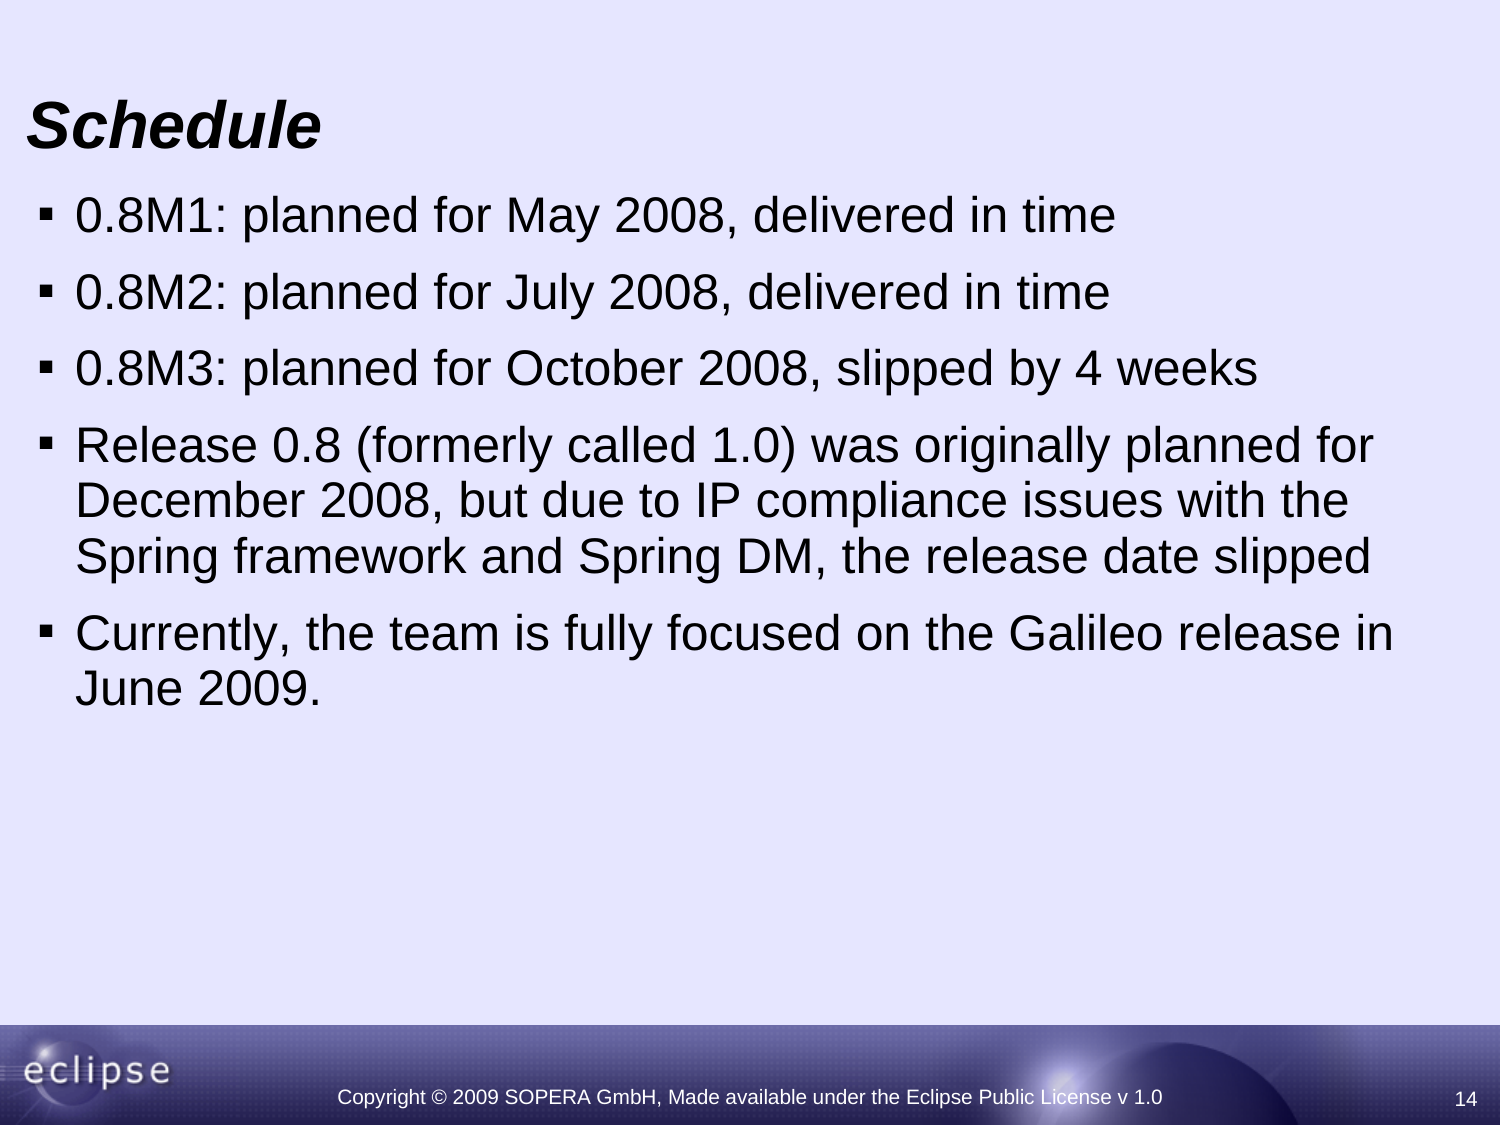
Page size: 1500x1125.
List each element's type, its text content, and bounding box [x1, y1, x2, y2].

title Schedule [26, 84, 1474, 172]
list 0.8M1: planned for May 2008, delivered in time 0.8M2: planned for July 2008, delivered in time 0.8M3: planned for October 2008, slipped by 4 weeks Release 0.8 (formerly called 1.0) was originally planned for December 2008, but due to IP compliance issues with the Spring framework and Spring DM, the release date slipped Currently, the team is fully focused on the Galileo release in June 2009. [37, 187, 1463, 1021]
picture [0, 1025, 1500, 1125]
